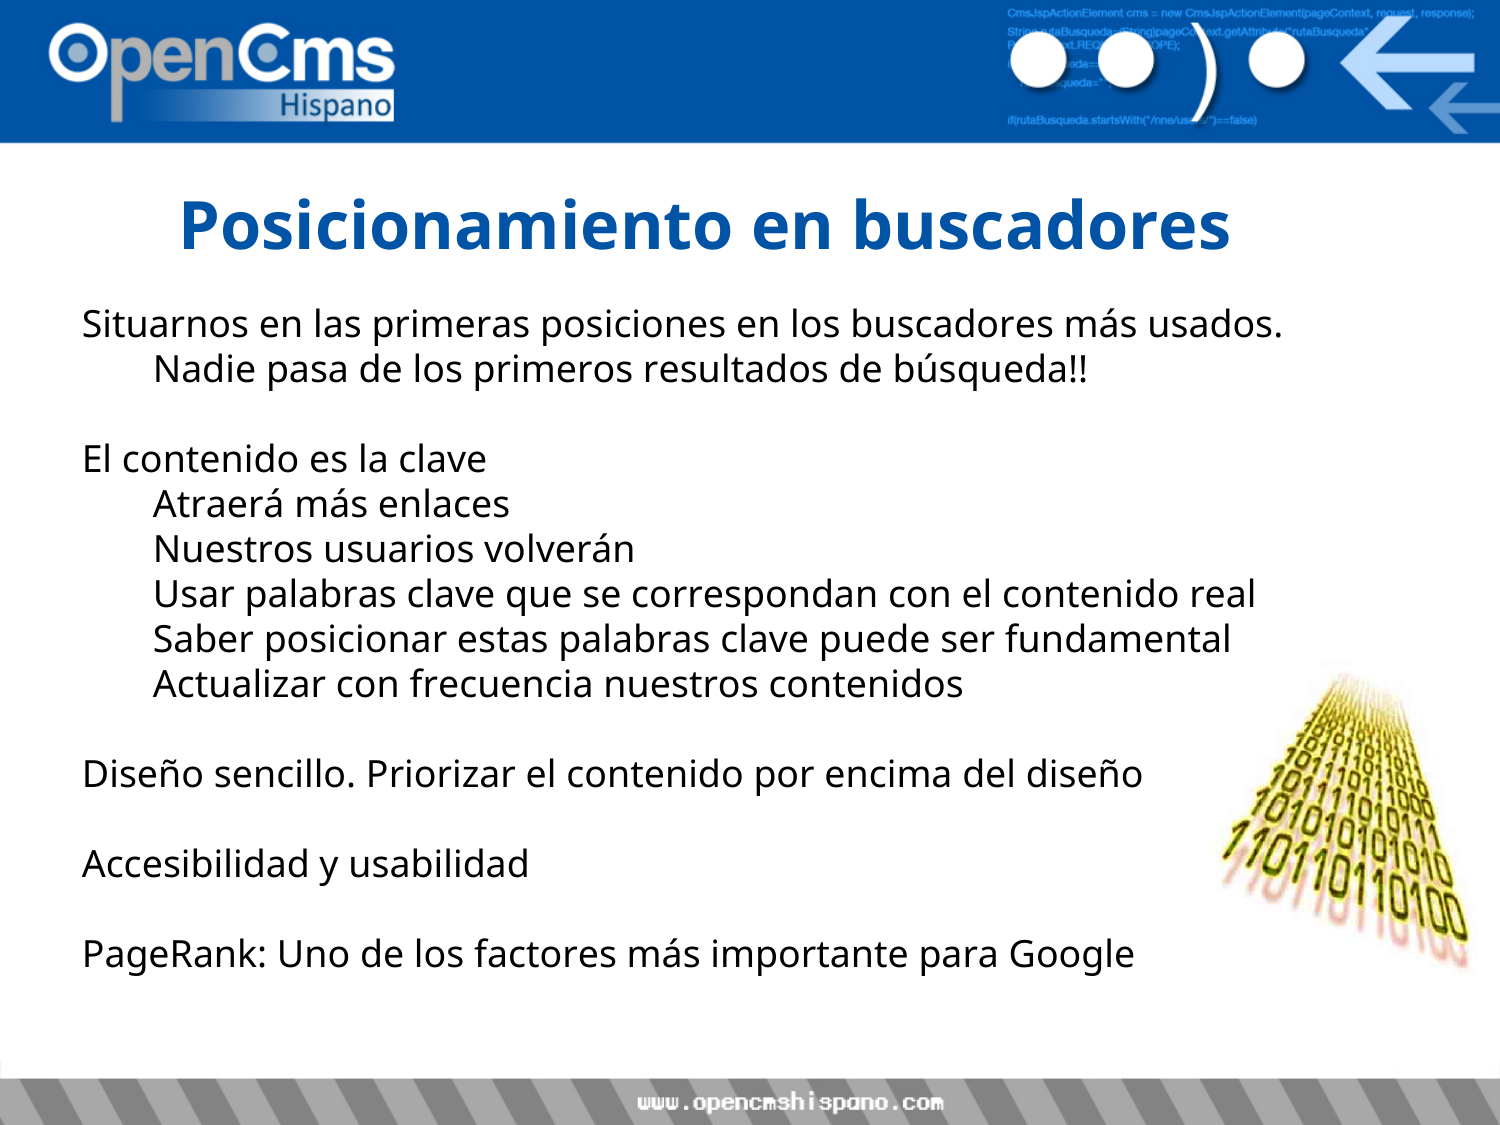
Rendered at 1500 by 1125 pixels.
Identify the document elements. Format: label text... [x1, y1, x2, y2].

picture [0, 0, 1500, 1125]
text_box Situarnos en las primeras posiciones en los buscadores más usados. Nadie pasa de los primeros resultados de búsqueda!! El contenido es la clave Atraerá más enlaces Nuestros usuarios volverán Usar palabras clave que se correspondan con el contenido real Saber posicionar estas palabras clave puede ser fundamental Actualizar con frecuencia nuestros contenidos Diseño sencillo. Priorizar el contenido por encima del diseño Accesibilidad y usabilidad PageRank: Uno de los factores más importante para Google [81, 299, 1338, 1075]
text_box Posicionamiento en buscadores [82, 140, 1329, 299]
